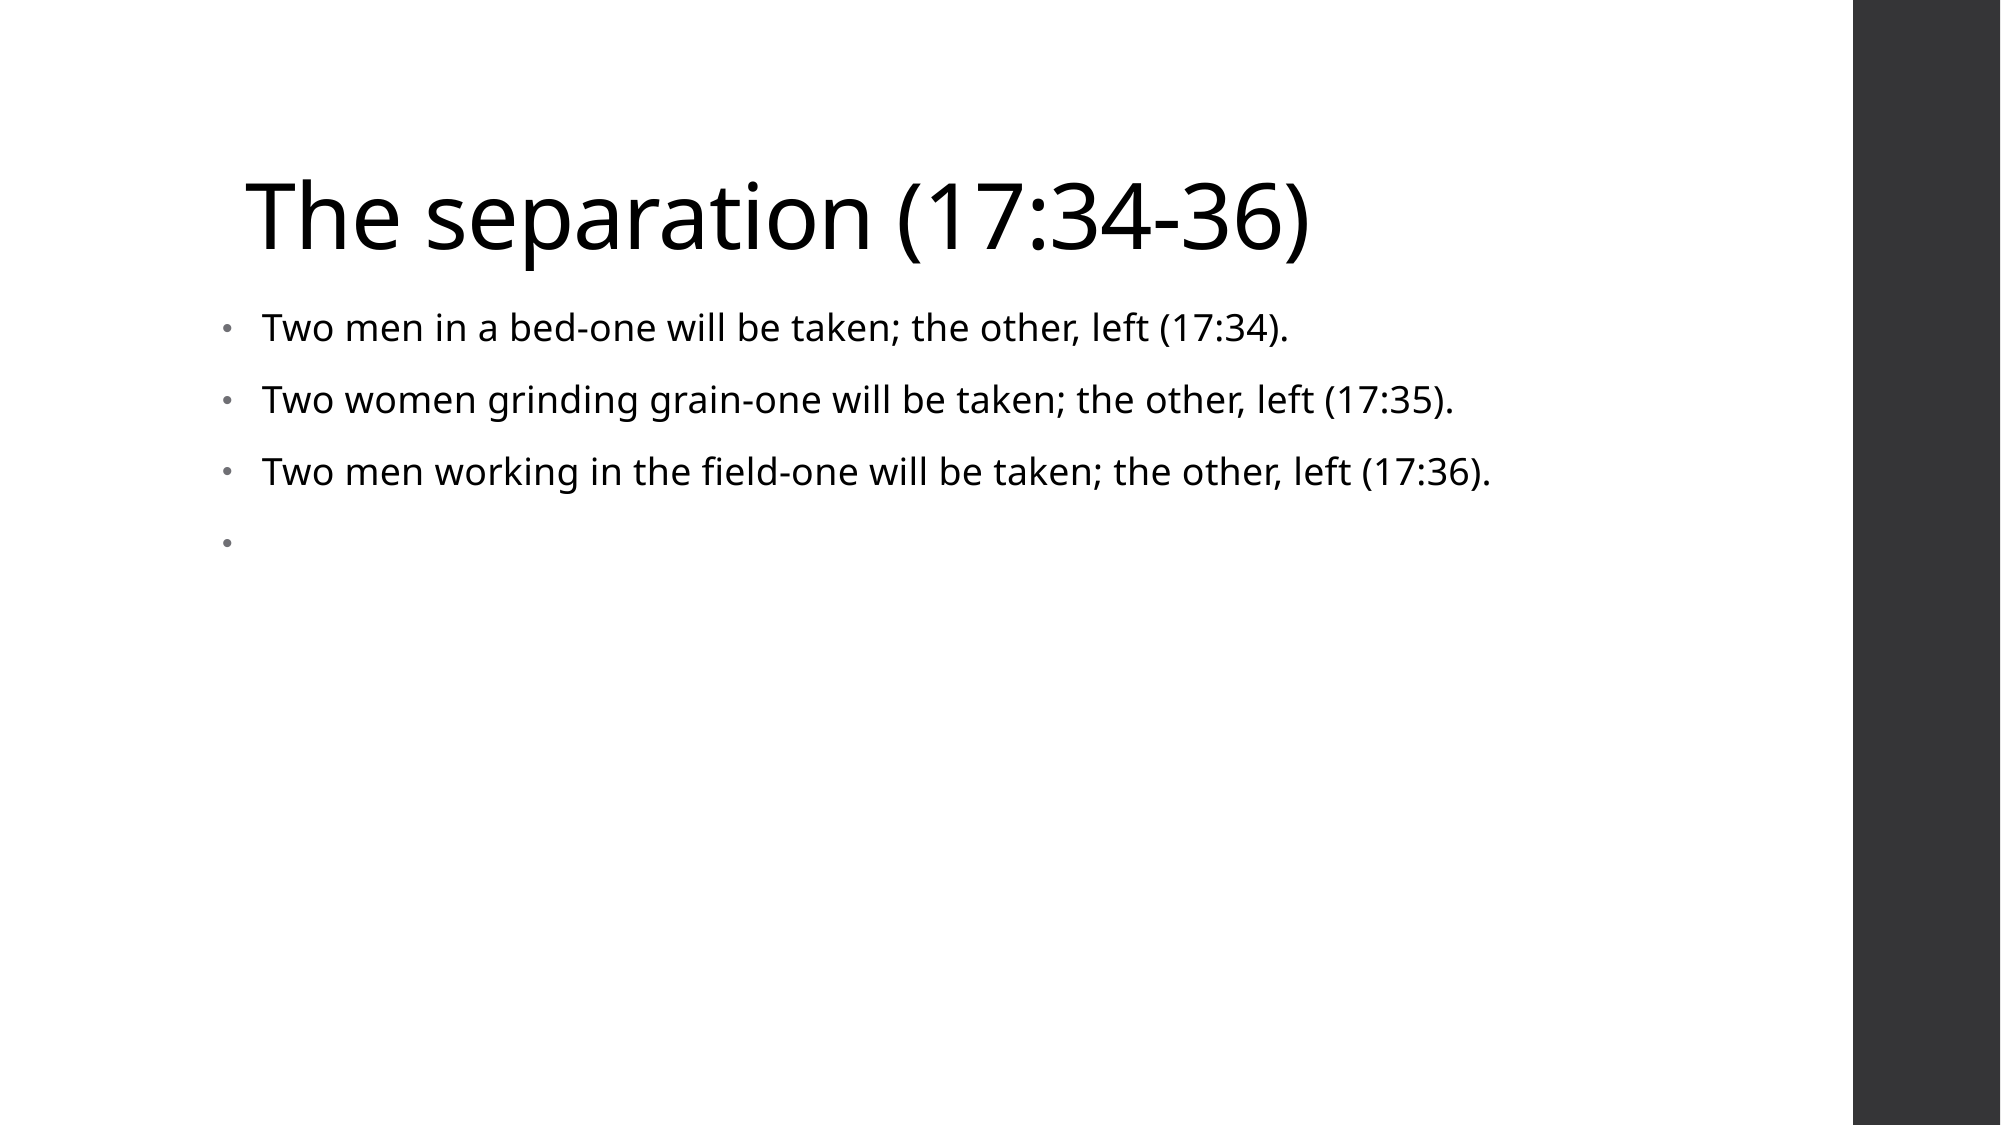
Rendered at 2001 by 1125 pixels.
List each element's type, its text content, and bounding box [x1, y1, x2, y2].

title The separation (17:34-36) [206, 60, 1797, 278]
list Two men in a bed-one will be taken; the other, left (17:34). Two women grinding grain-one will be taken; the other, left (17:35). Two men working in the field-one will be taken; the other, left (17:36). [206, 299, 1617, 1014]
